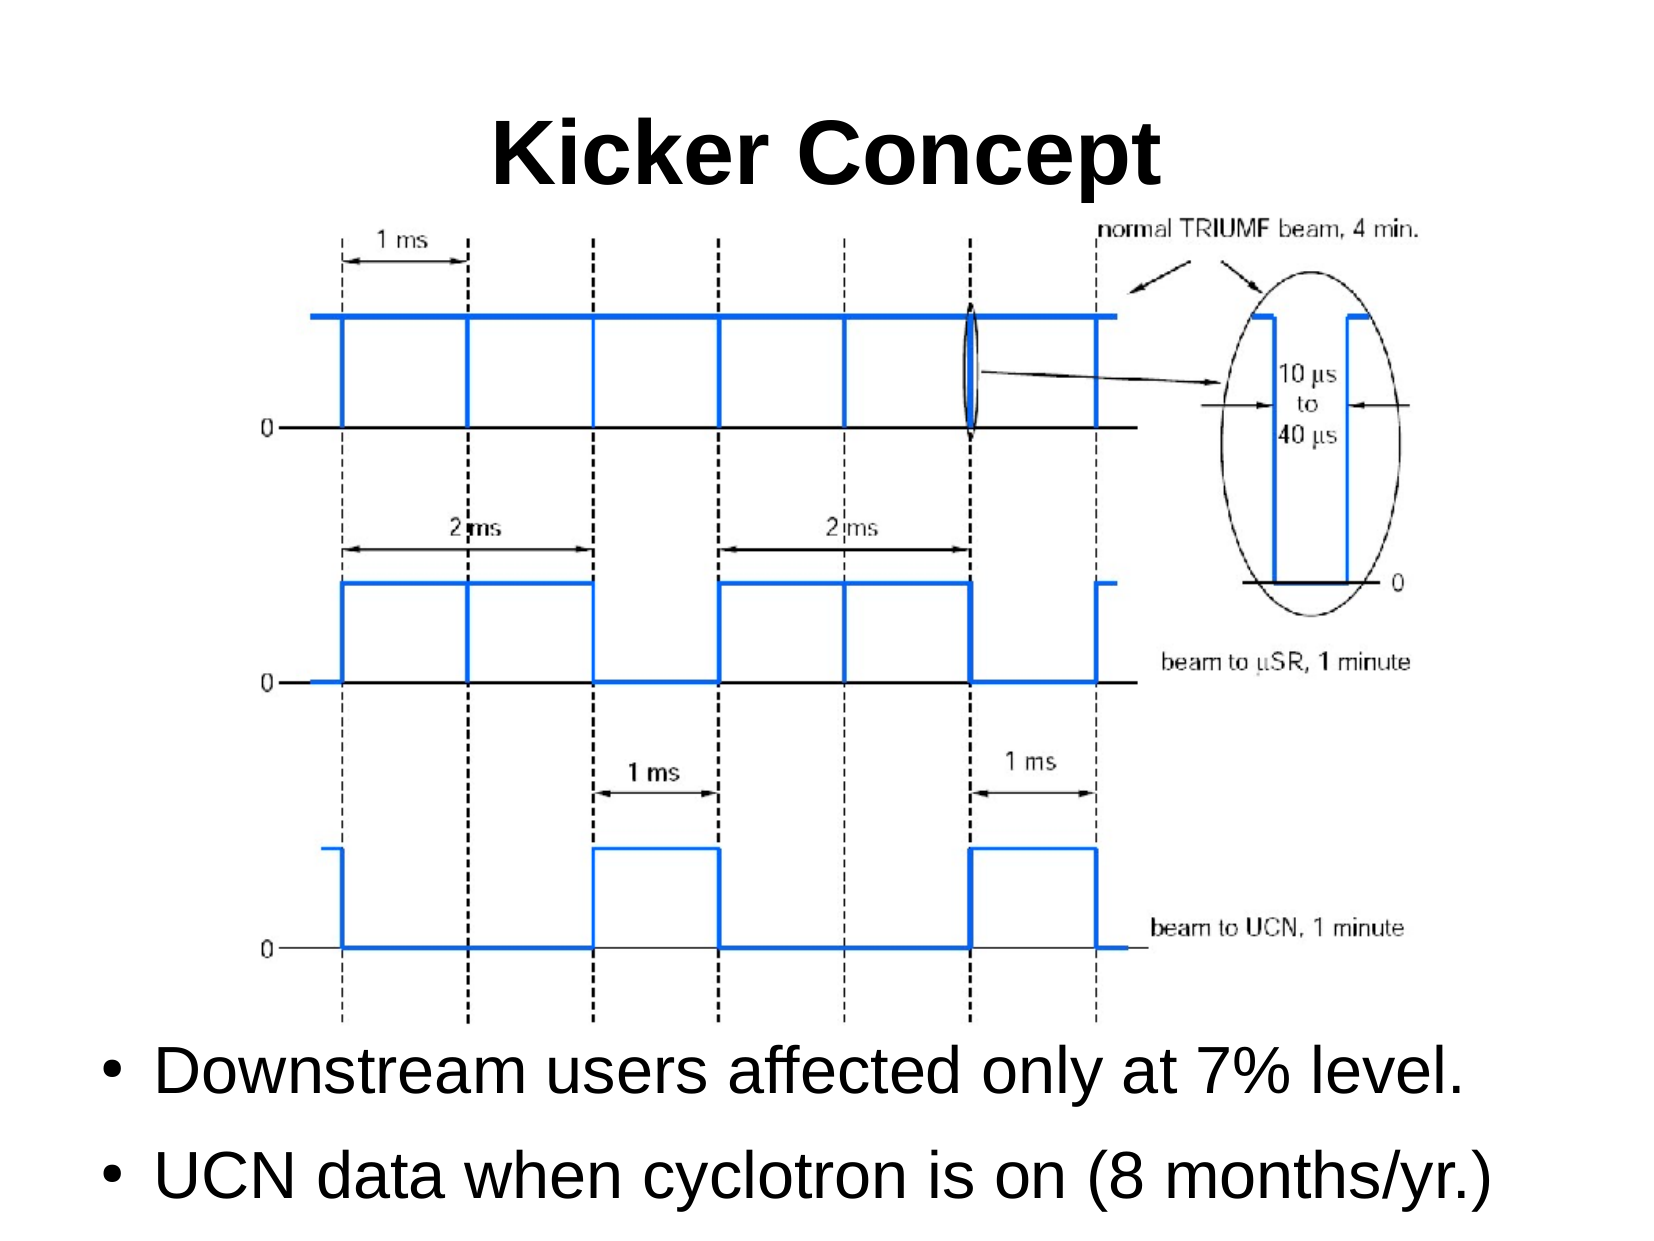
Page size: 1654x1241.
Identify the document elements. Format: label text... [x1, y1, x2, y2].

picture [226, 209, 1432, 1035]
list Downstream users affected only at 7% level. UCN data when cyclotron is on (8 months/yr.) [82, 1033, 1571, 1230]
title Kicker Concept [82, 56, 1571, 250]
